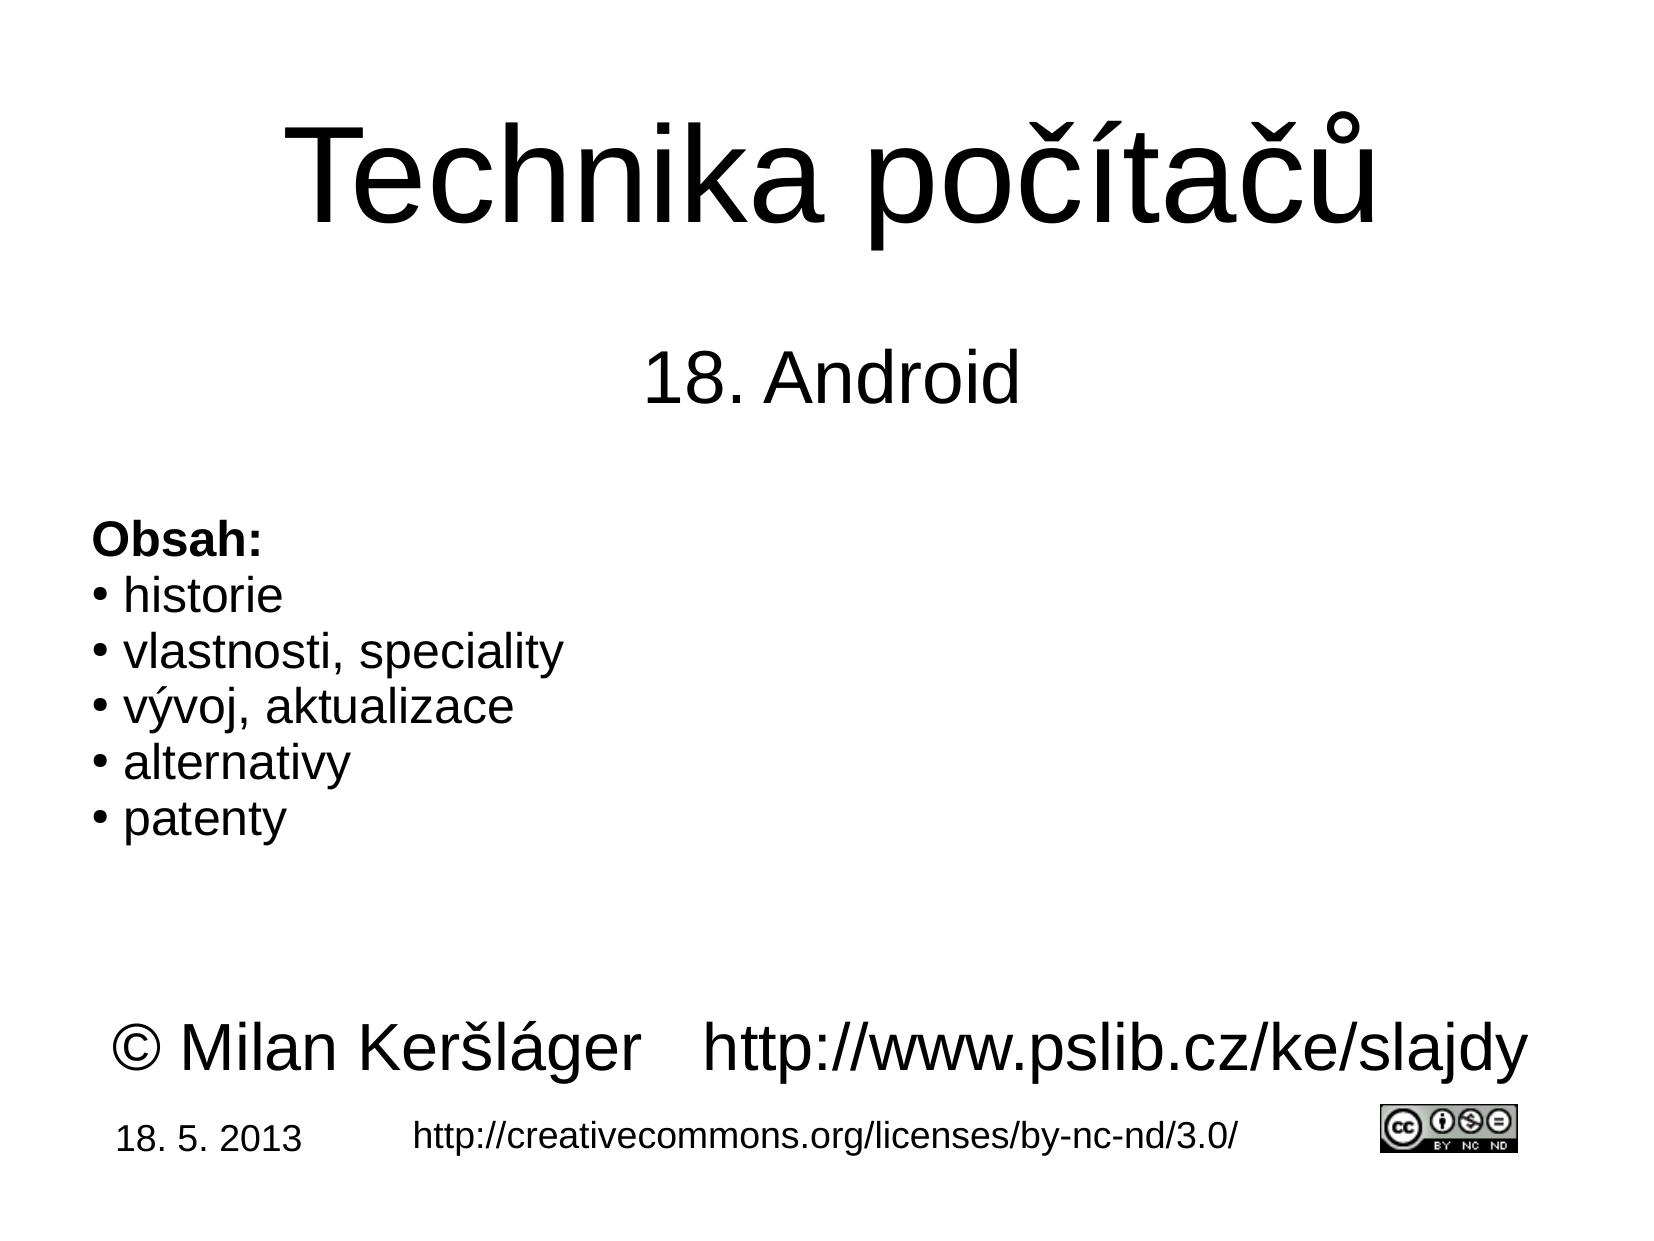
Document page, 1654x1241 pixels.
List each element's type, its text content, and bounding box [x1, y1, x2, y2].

list © Milan Keršláger http://www.pslib.cz/ke/slajdy [76, 1009, 1565, 1087]
title Technika počítačů 18. Android [88, 56, 1577, 461]
text_box 18. 5. 2013 [100, 1110, 337, 1168]
picture [1380, 1104, 1518, 1153]
text_box Obsah: historie vlastnosti, speciality vývoj, aktualizace alternativy patenty [76, 503, 1583, 854]
text_box http://creativecommons.org/licenses/by-nc-nd/3.0/ [339, 1107, 1313, 1165]
